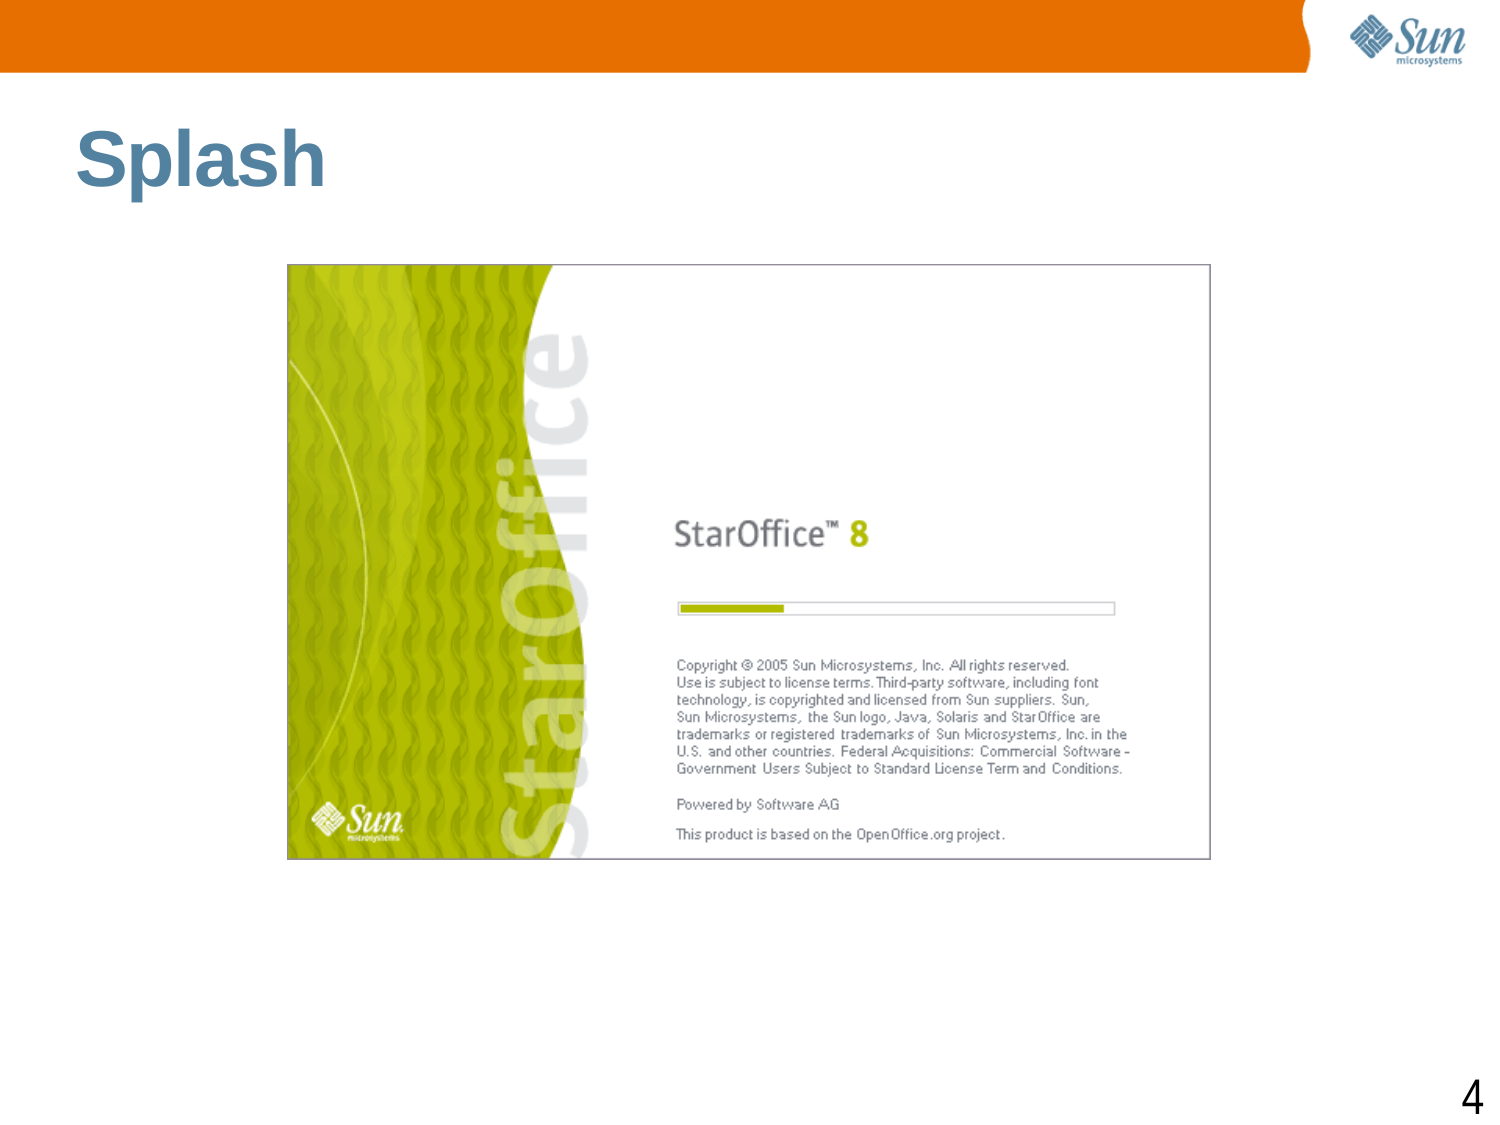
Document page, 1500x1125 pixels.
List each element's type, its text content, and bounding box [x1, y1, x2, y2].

picture [0, 0, 1500, 75]
title Splash [75, 122, 1438, 228]
picture [287, 264, 1211, 860]
